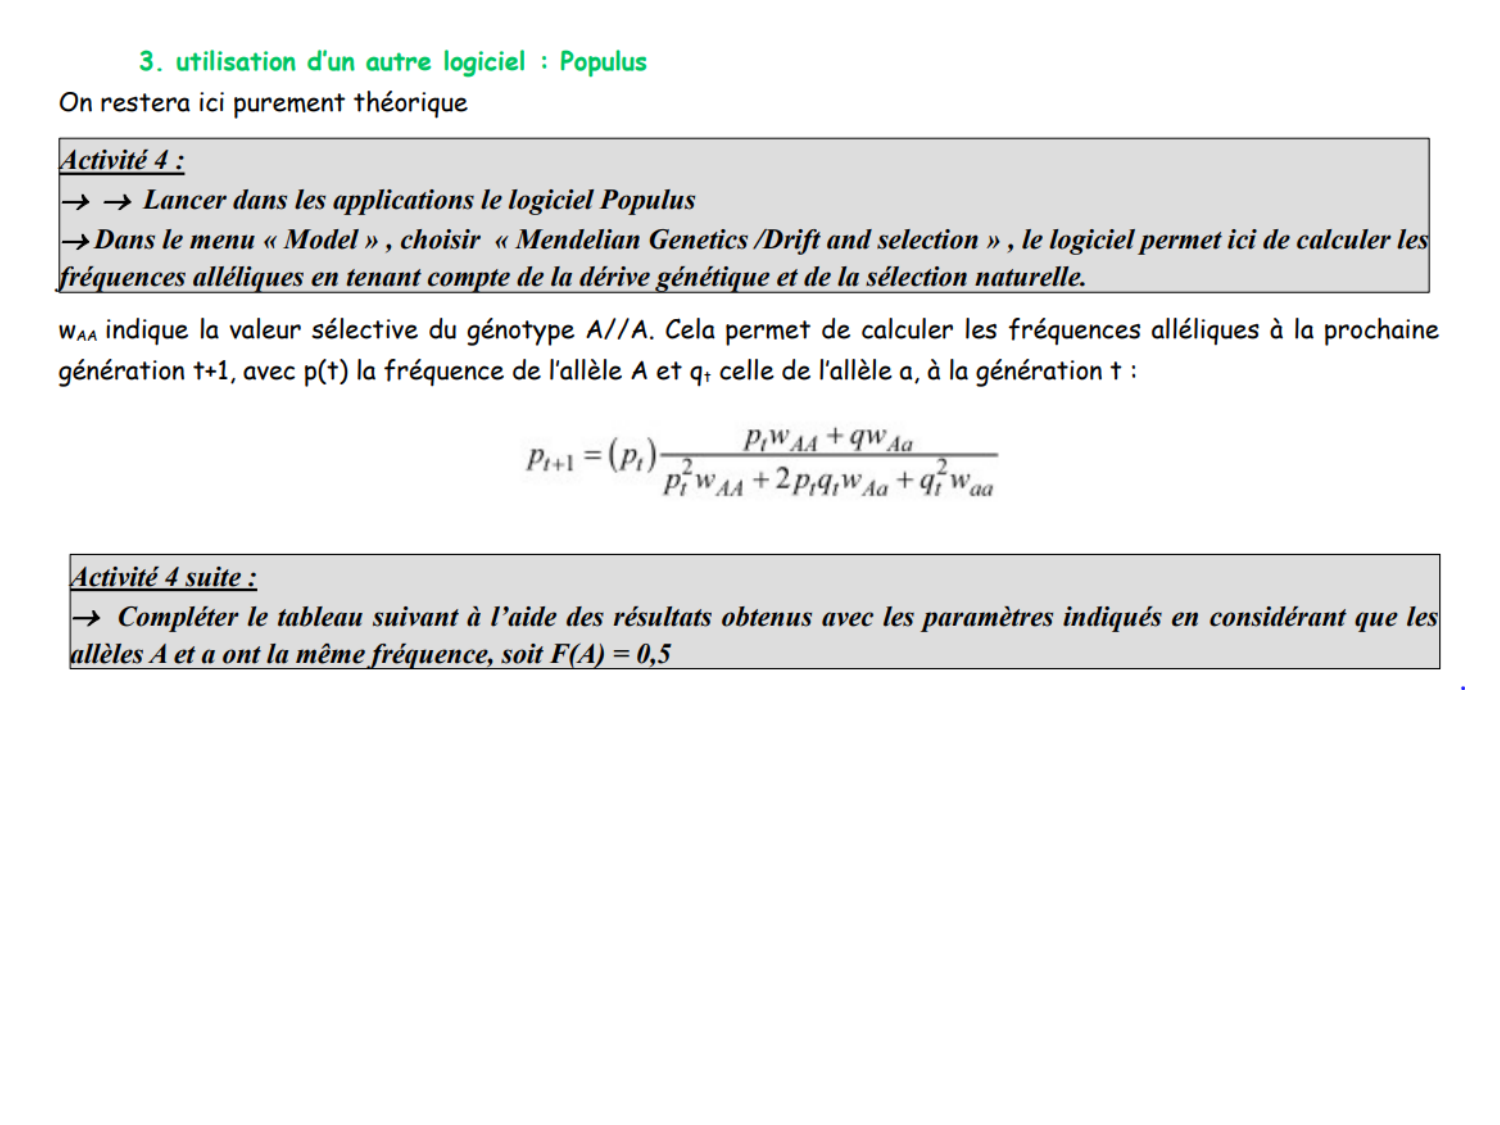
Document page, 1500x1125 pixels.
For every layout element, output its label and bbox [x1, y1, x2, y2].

picture [15, 33, 1465, 691]
